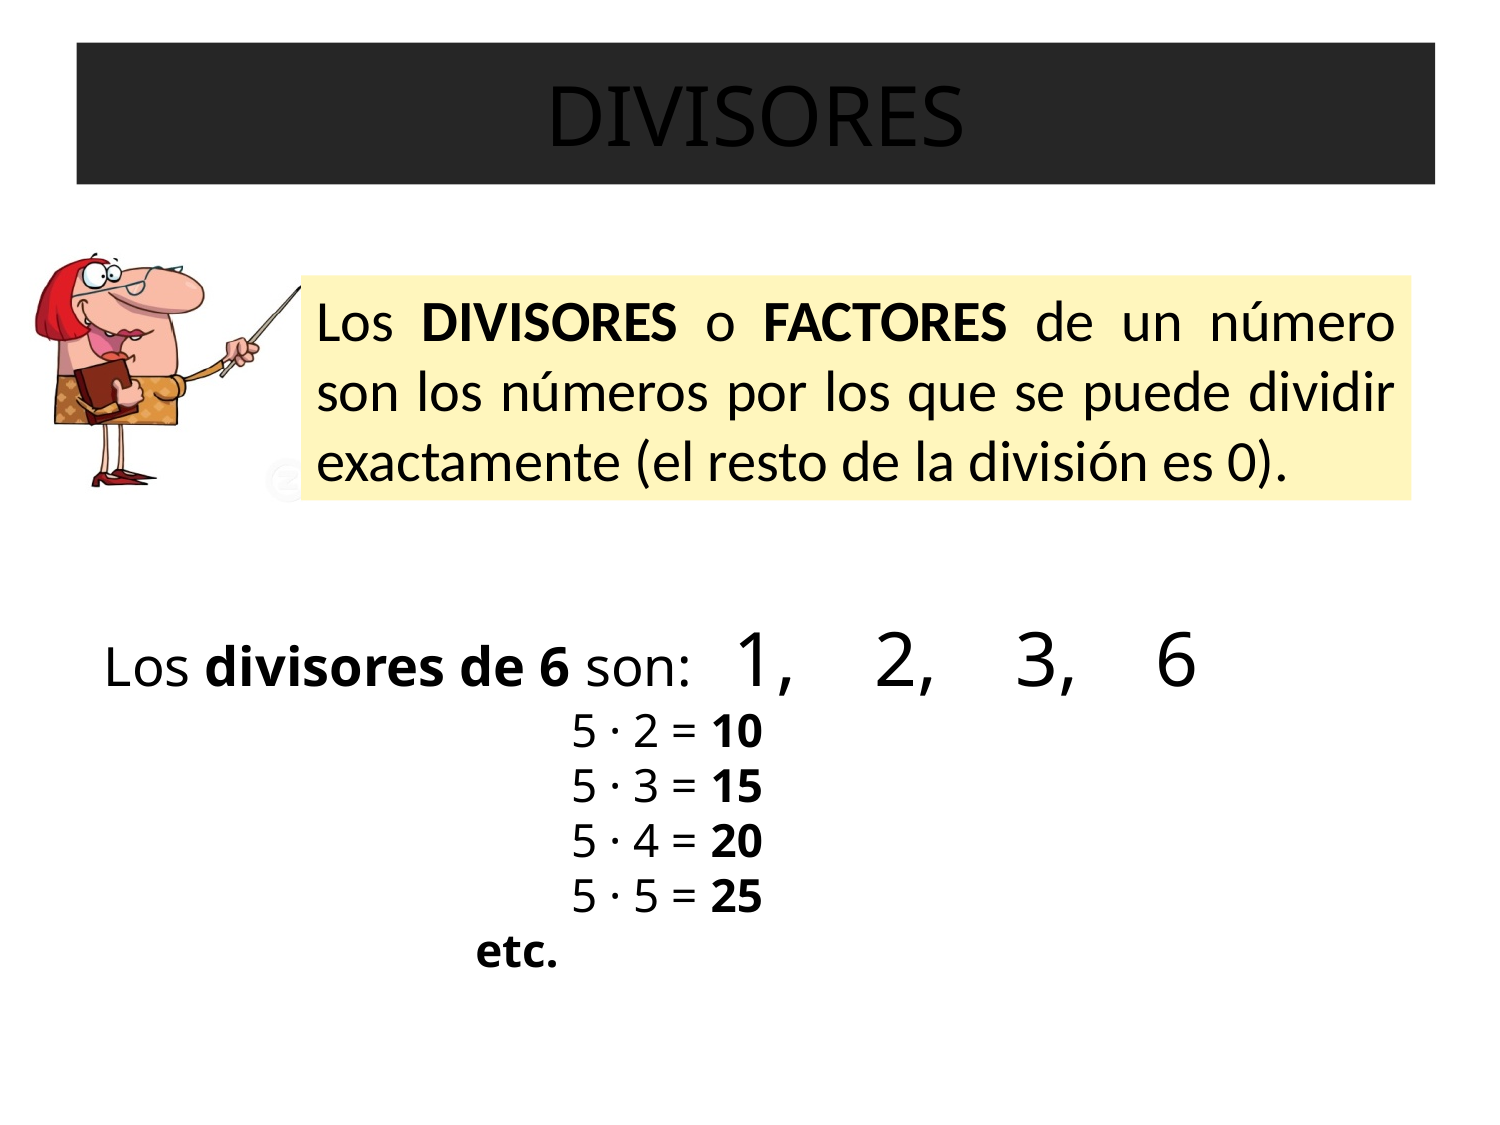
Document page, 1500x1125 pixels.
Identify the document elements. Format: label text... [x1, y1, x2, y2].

text_box Los DIVISORES o FACTORES de un número son los números por los que se puede dividir exactamente (el resto de la división es 0). [301, 275, 1412, 501]
picture [29, 231, 317, 507]
text_box DIVISORES [76, 42, 1436, 185]
text_box Los divisores de 6 son: 1, 2, 3, 6 5 · 2 = 10 5 · 3 = 15 5 · 4 = 20 5 · 5 = 25 etc. [88, 604, 1436, 985]
